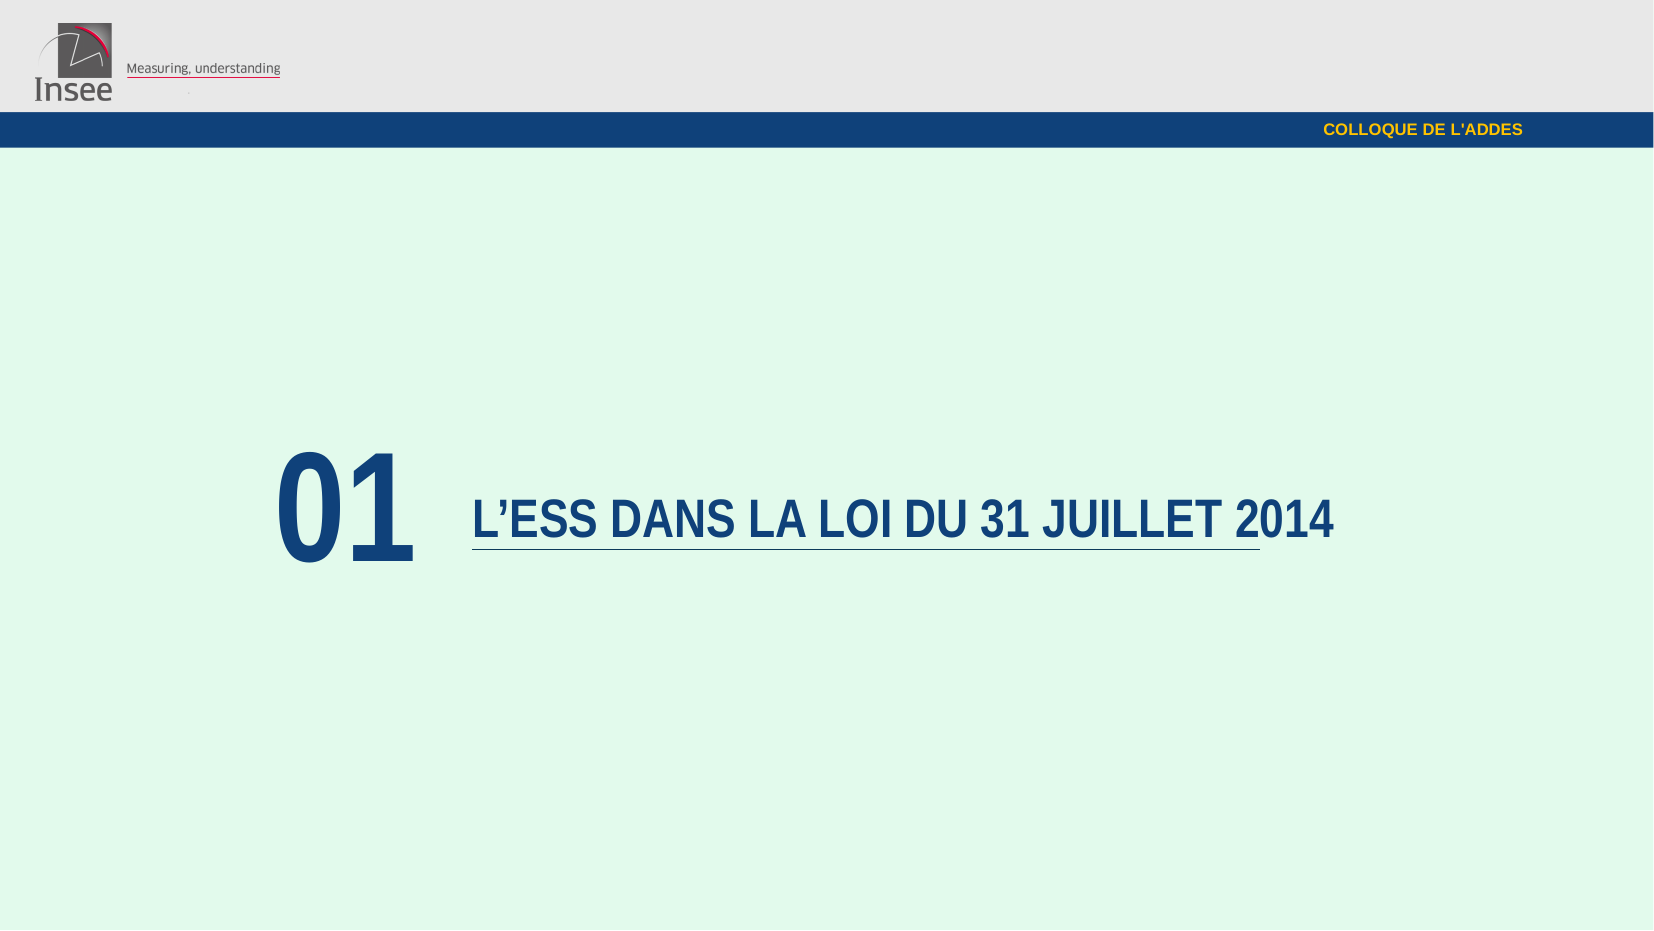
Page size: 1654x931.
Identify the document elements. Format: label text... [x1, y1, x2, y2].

picture [35, 23, 280, 101]
text_box 01 [230, 389, 461, 621]
title L’ess dans la loi du 31 juillet 2014 [472, 401, 1359, 550]
